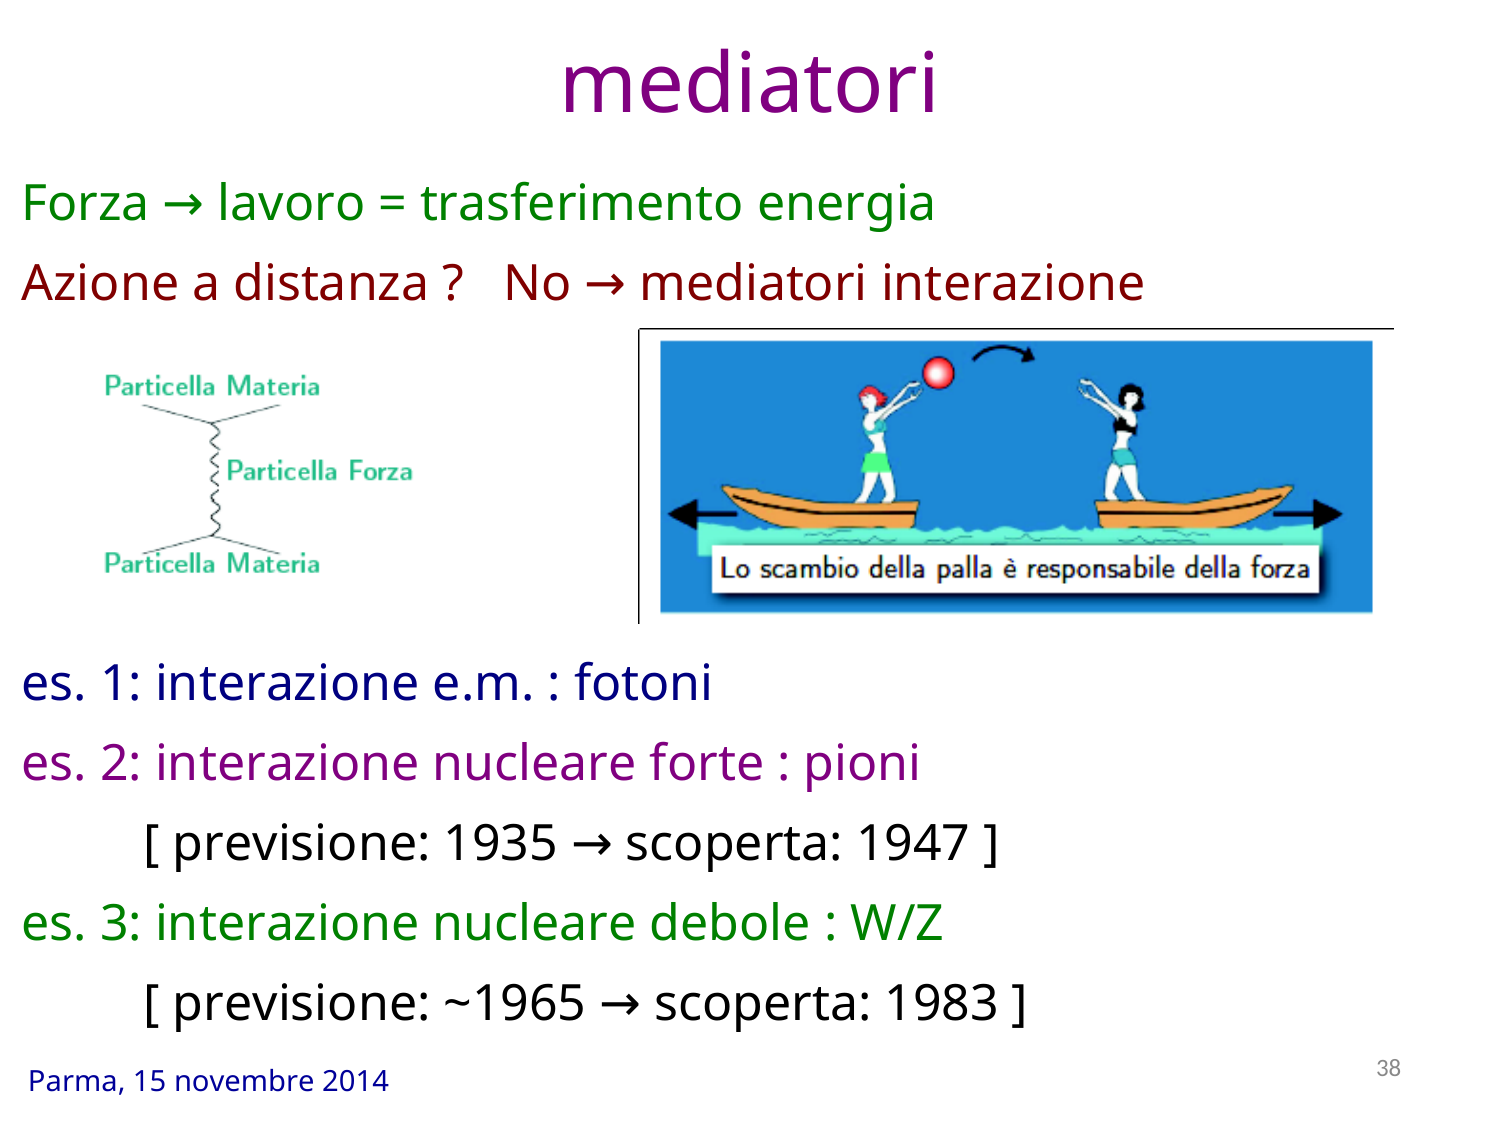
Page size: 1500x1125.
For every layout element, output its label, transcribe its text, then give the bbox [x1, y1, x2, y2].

text_box mediatori [112, 0, 1388, 153]
picture [50, 350, 421, 595]
picture [638, 328, 1394, 624]
text_box Forza → lavoro = trasferimento energia Azione a distanza ? No → mediatori interazione es. 1: interazione e.m. : fotoni es. 2: interazione nucleare forte : pioni [ previsione: 1935 → scoperta: 1947 ] es. 3: interazione nucleare debole : W/Z [ previsione: ~1965 → scoperta: 1983 ] [6, 153, 1500, 1022]
text_box <numero> [1074, 1042, 1417, 1095]
